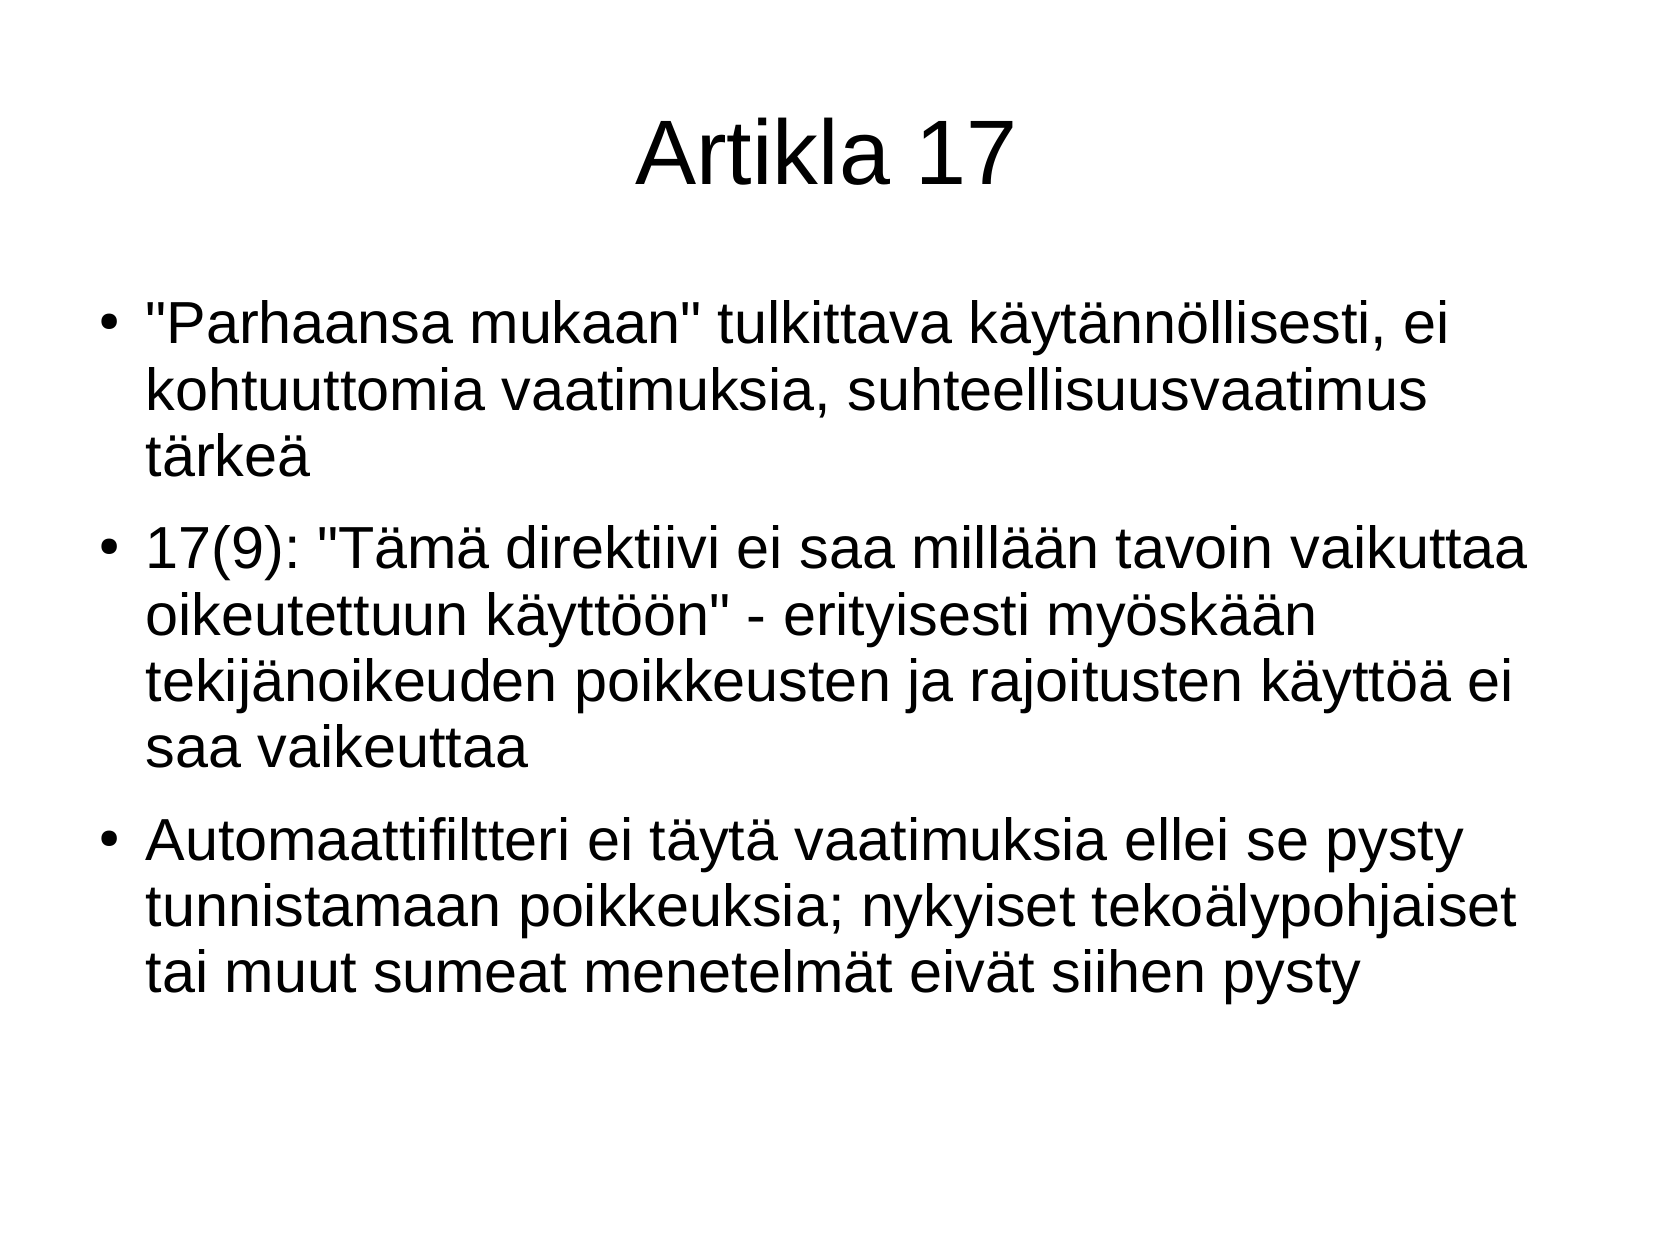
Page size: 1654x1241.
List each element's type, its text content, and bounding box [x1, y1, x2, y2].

title Artikla 17 [82, 49, 1571, 257]
list "Parhaansa mukaan" tulkittava käytännöllisesti, ei kohtuuttomia vaatimuksia, suhteellisuusvaatimus tärkeä 17(9): "Tämä direktiivi ei saa millään tavoin vaikuttaa oikeutettuun käyttöön" - erityisesti myöskään tekijänoikeuden poikkeusten ja rajoitusten käyttöä ei saa vaikeuttaa Automaattifiltteri ei täytä vaatimuksia ellei se pysty tunnistamaan poikkeuksia; nykyiset tekoälypohjaiset tai muut sumeat menetelmät eivät siihen pysty [82, 290, 1571, 1010]
